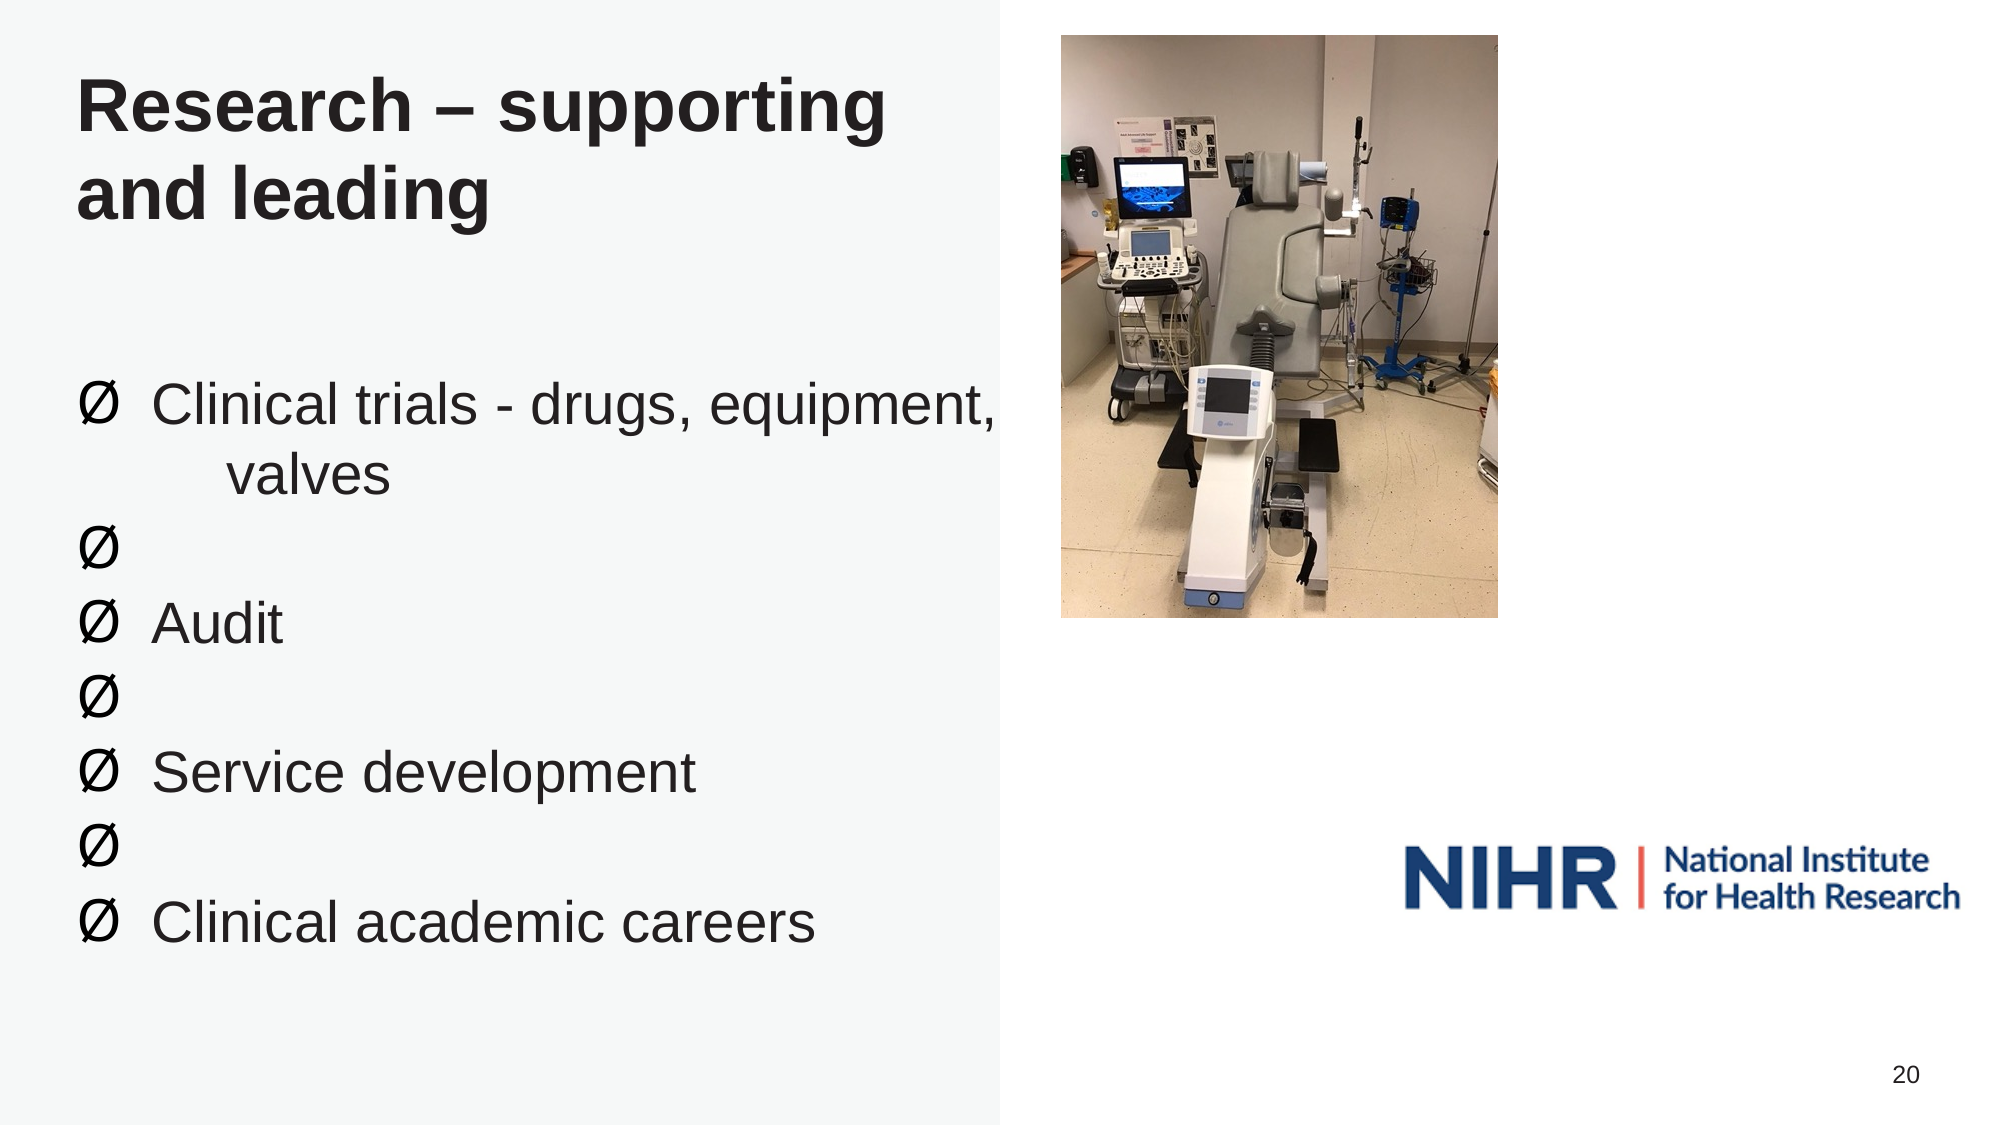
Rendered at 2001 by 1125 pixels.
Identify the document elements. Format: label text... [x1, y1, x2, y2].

title Research – supporting and leading [61, 51, 1000, 344]
text_box Clinical trials - drugs, equipment, valves Audit Service development Clinical academic careers [61, 358, 1062, 940]
picture [1061, 35, 1498, 619]
picture [1371, 778, 2000, 974]
